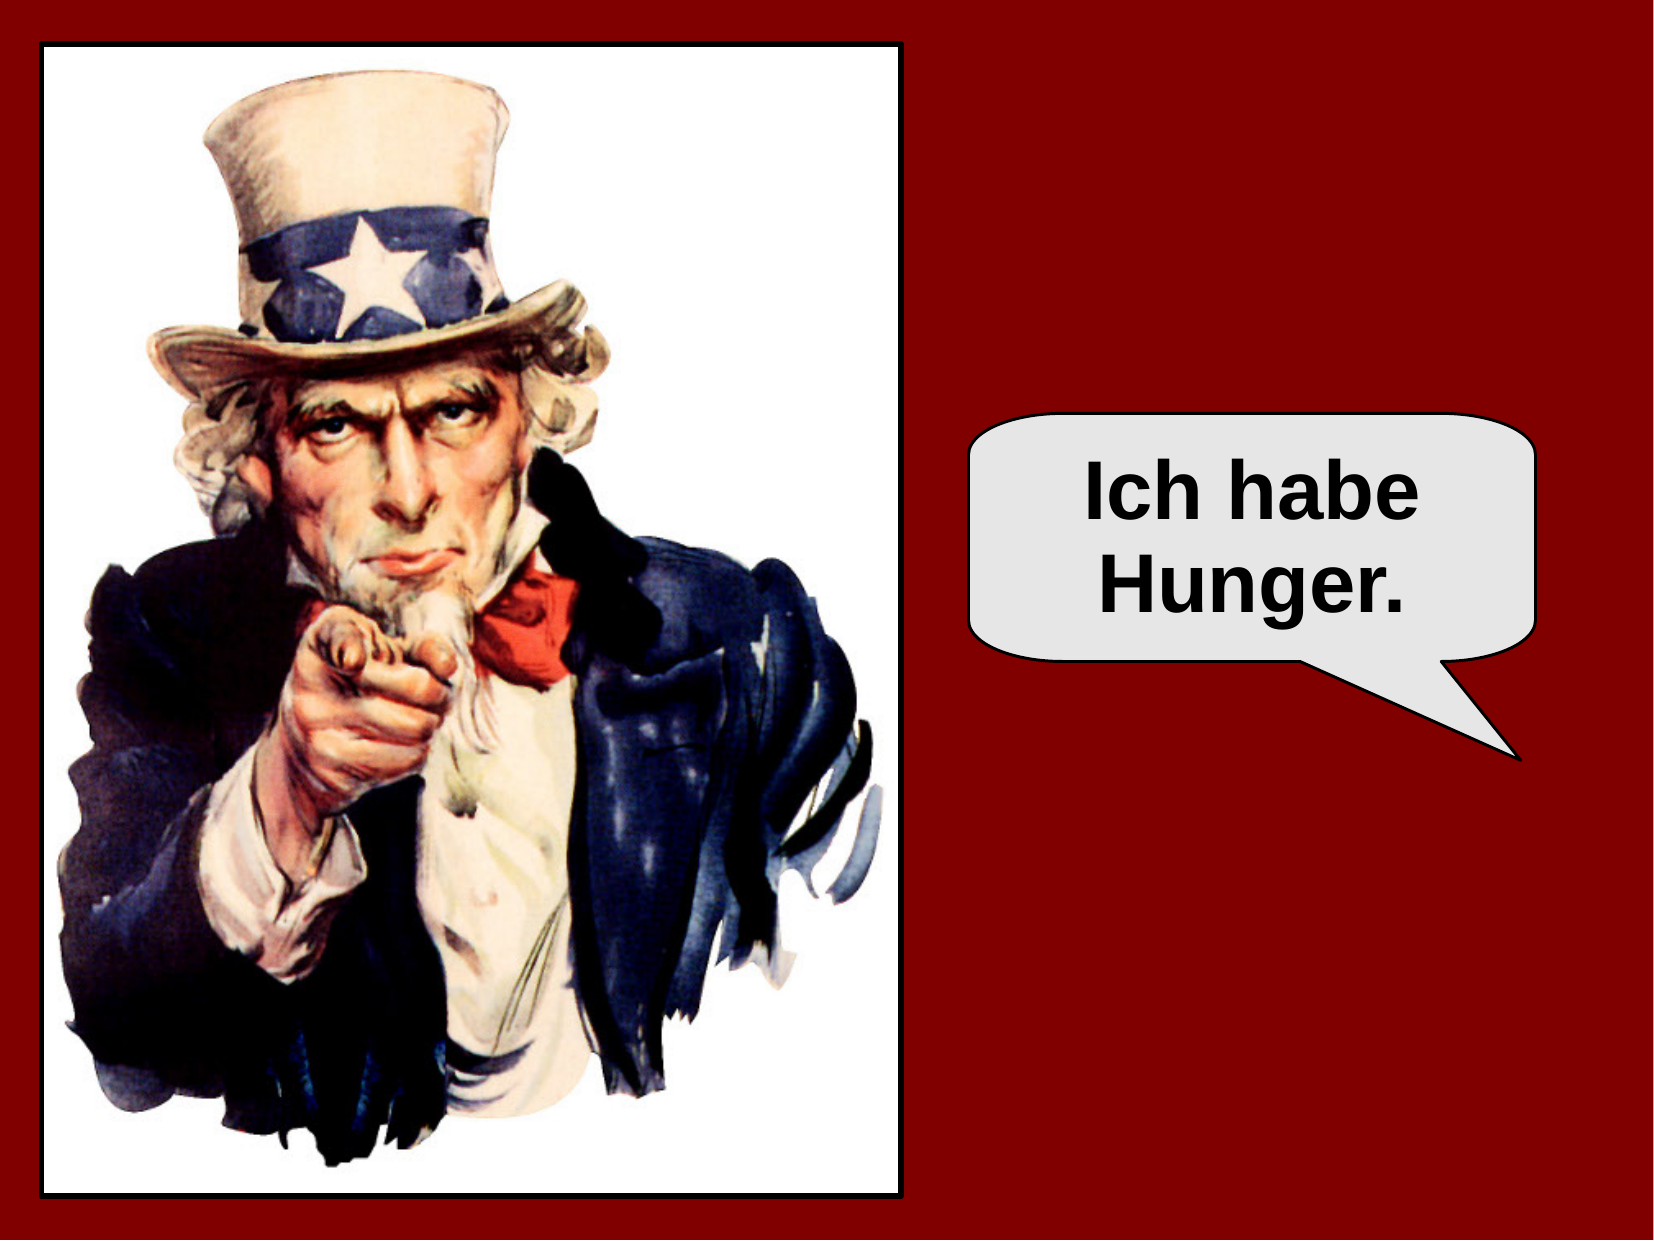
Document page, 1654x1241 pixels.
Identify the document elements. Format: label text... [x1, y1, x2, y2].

text_box [968, 440, 974, 635]
text_box [1530, 440, 1536, 635]
text_box [991, 647, 1521, 761]
text_box Ich habe Hunger. [974, 437, 1530, 647]
text_box [977, 413, 1527, 437]
picture [44, 46, 898, 1194]
